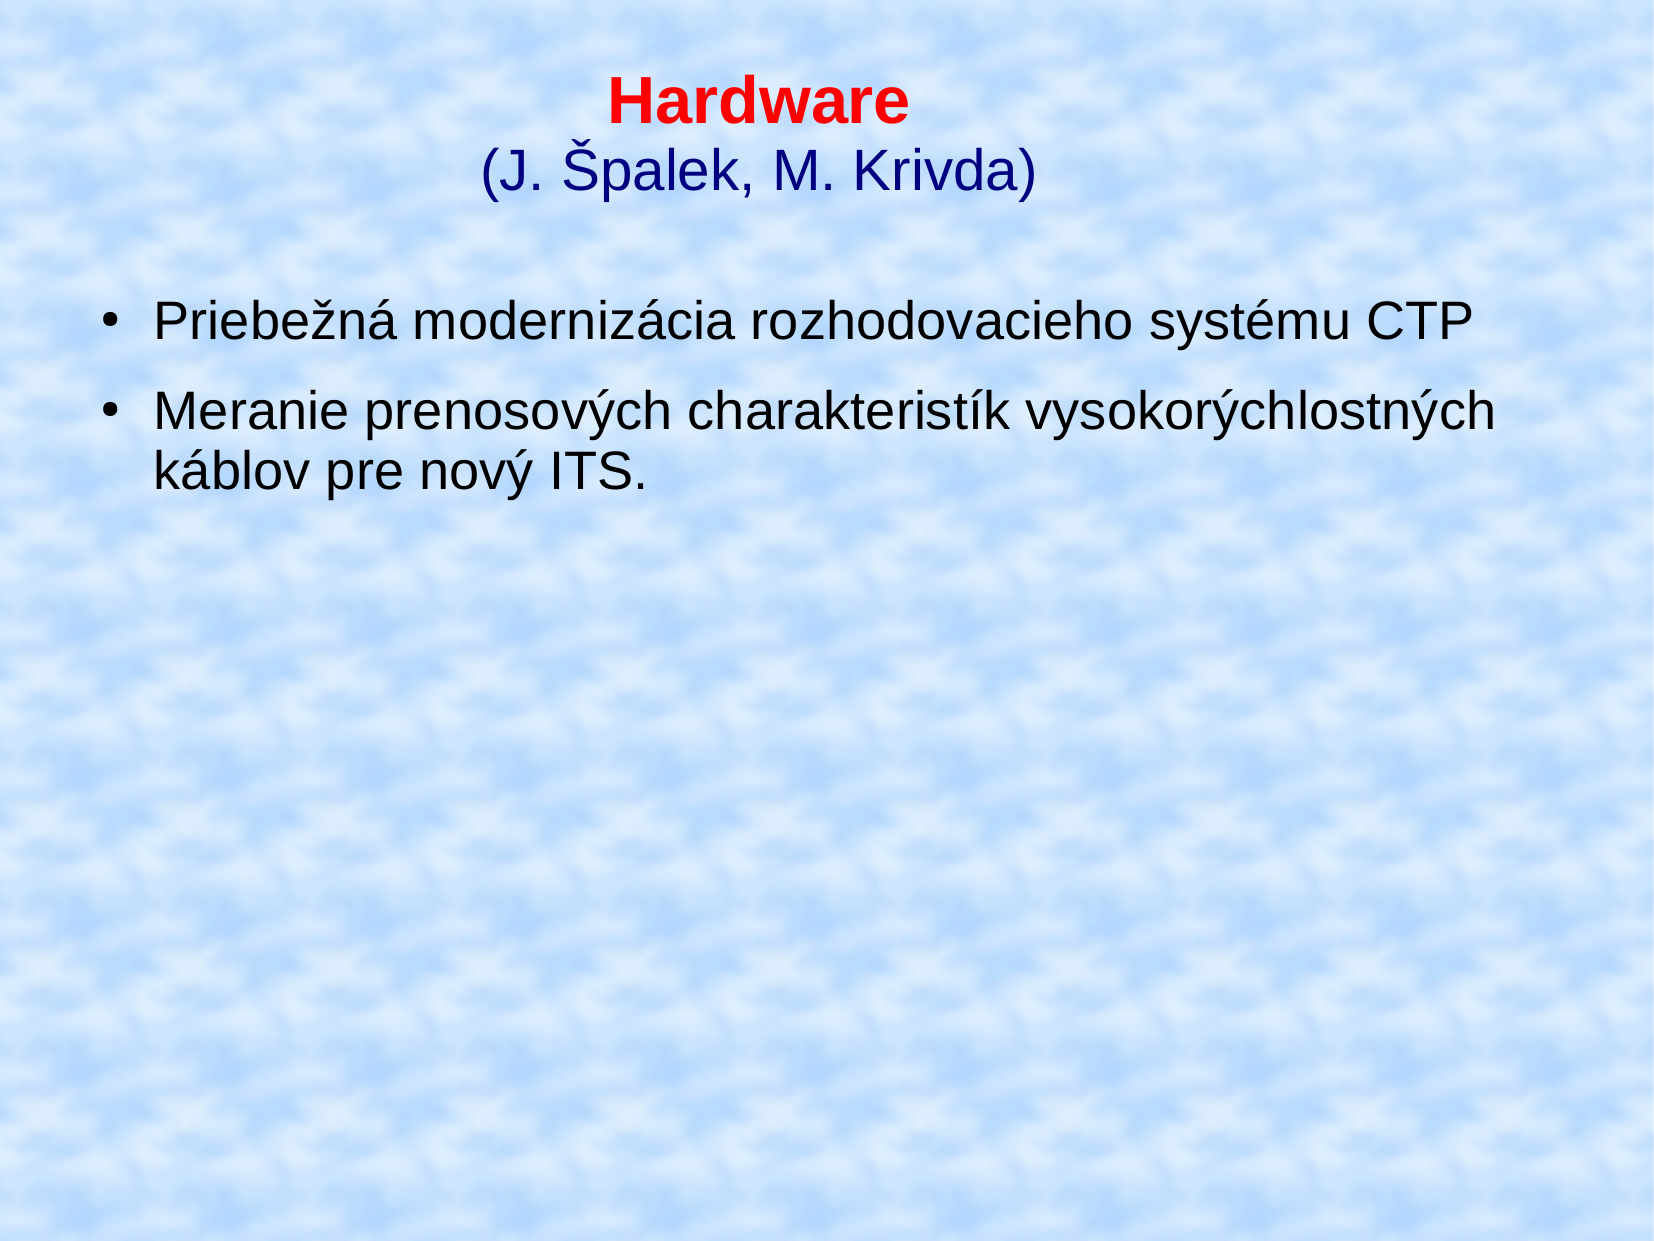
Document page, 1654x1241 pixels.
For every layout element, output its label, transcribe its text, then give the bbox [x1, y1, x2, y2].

picture [0, 0, 1654, 1241]
list Priebežná modernizácia rozhodovacieho systému CTP Meranie prenosových charakteristík vysokorýchlostných káblov pre nový ITS. [82, 290, 1571, 1010]
title Hardware (J. Špalek, M. Krivda) [15, 29, 1504, 237]
